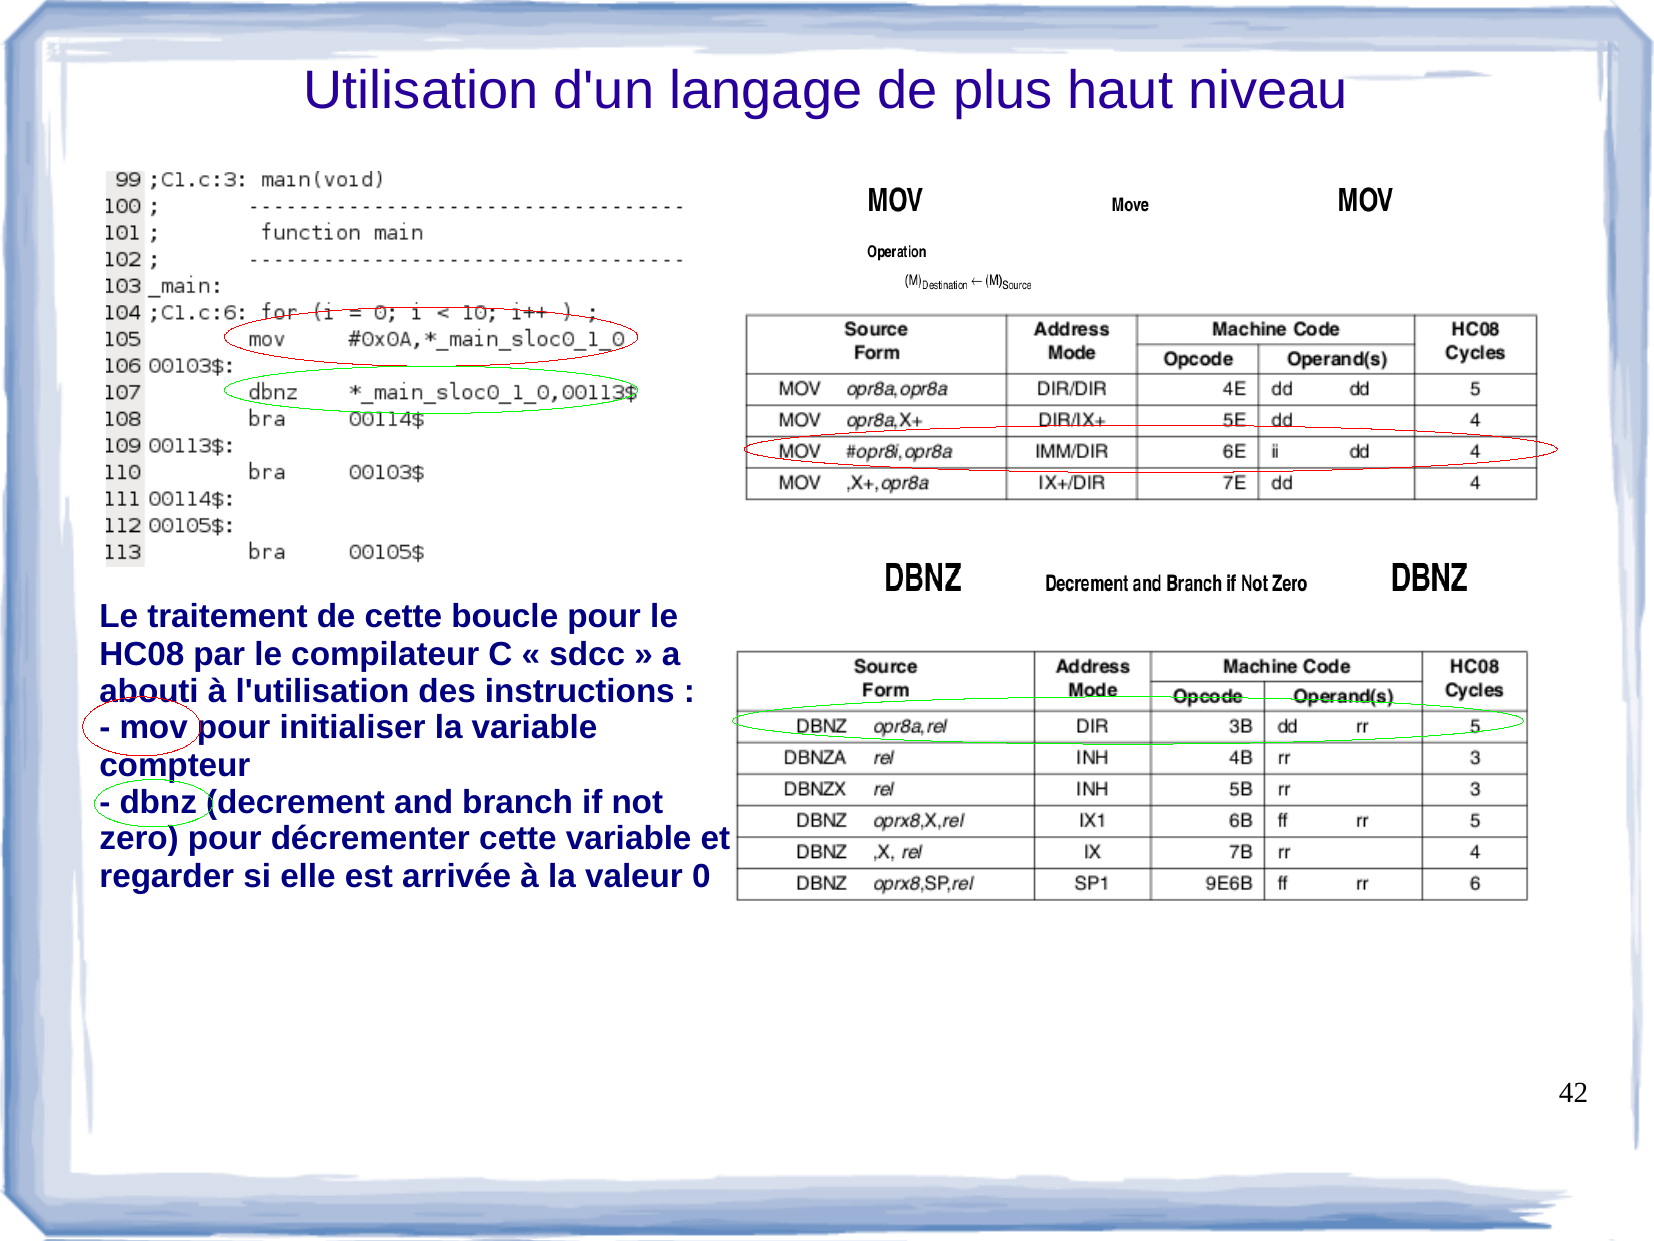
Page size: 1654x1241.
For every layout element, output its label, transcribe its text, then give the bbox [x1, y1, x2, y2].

picture [0, 0, 1654, 1241]
text_box Le traitement de cette boucle pour le HC08 par le compilateur C « sdcc » a abouti à l'utilisation des instructions : - mov pour initialiser la variable compteur - dbnz (decrement and branch if not zero) pour décrementer cette variable et regarder si elle est arrivée à la valeur 0 [84, 590, 756, 1153]
title Utilisation d'un langage de plus haut niveau [82, 49, 1571, 130]
